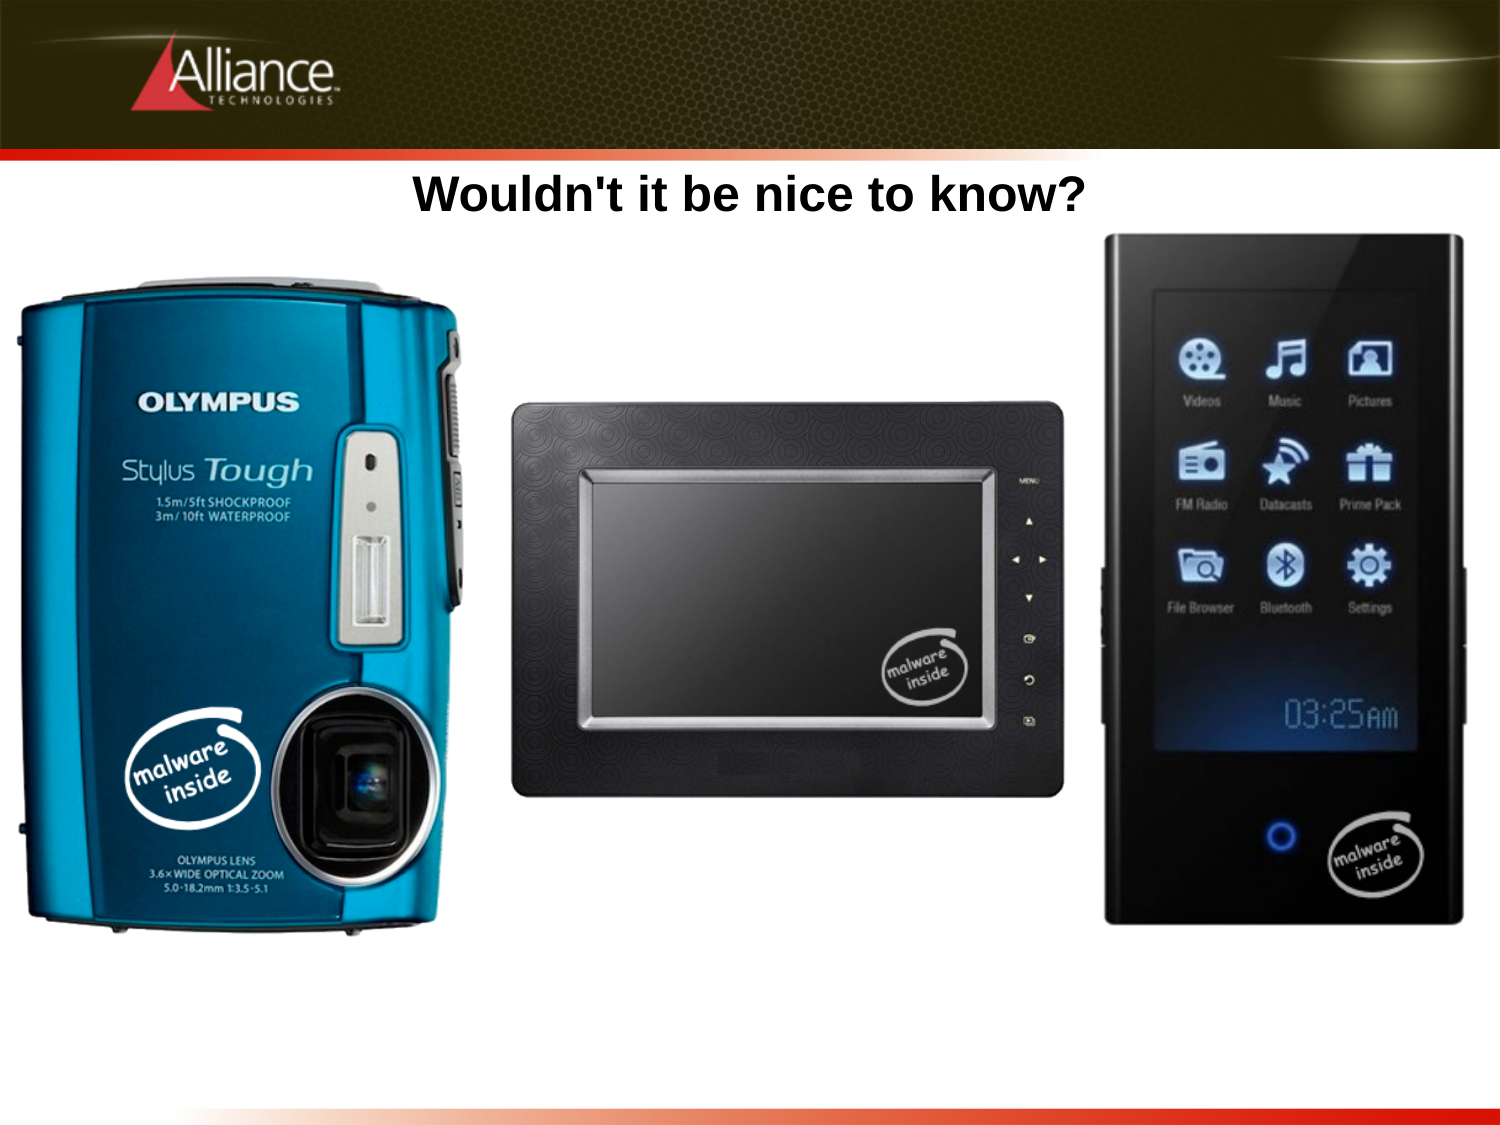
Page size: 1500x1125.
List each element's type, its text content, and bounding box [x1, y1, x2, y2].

picture [114, 1109, 1500, 1125]
picture [0, 228, 1478, 976]
picture [0, 0, 1500, 161]
text_box Wouldn't it be nice to know? [0, 163, 1500, 225]
